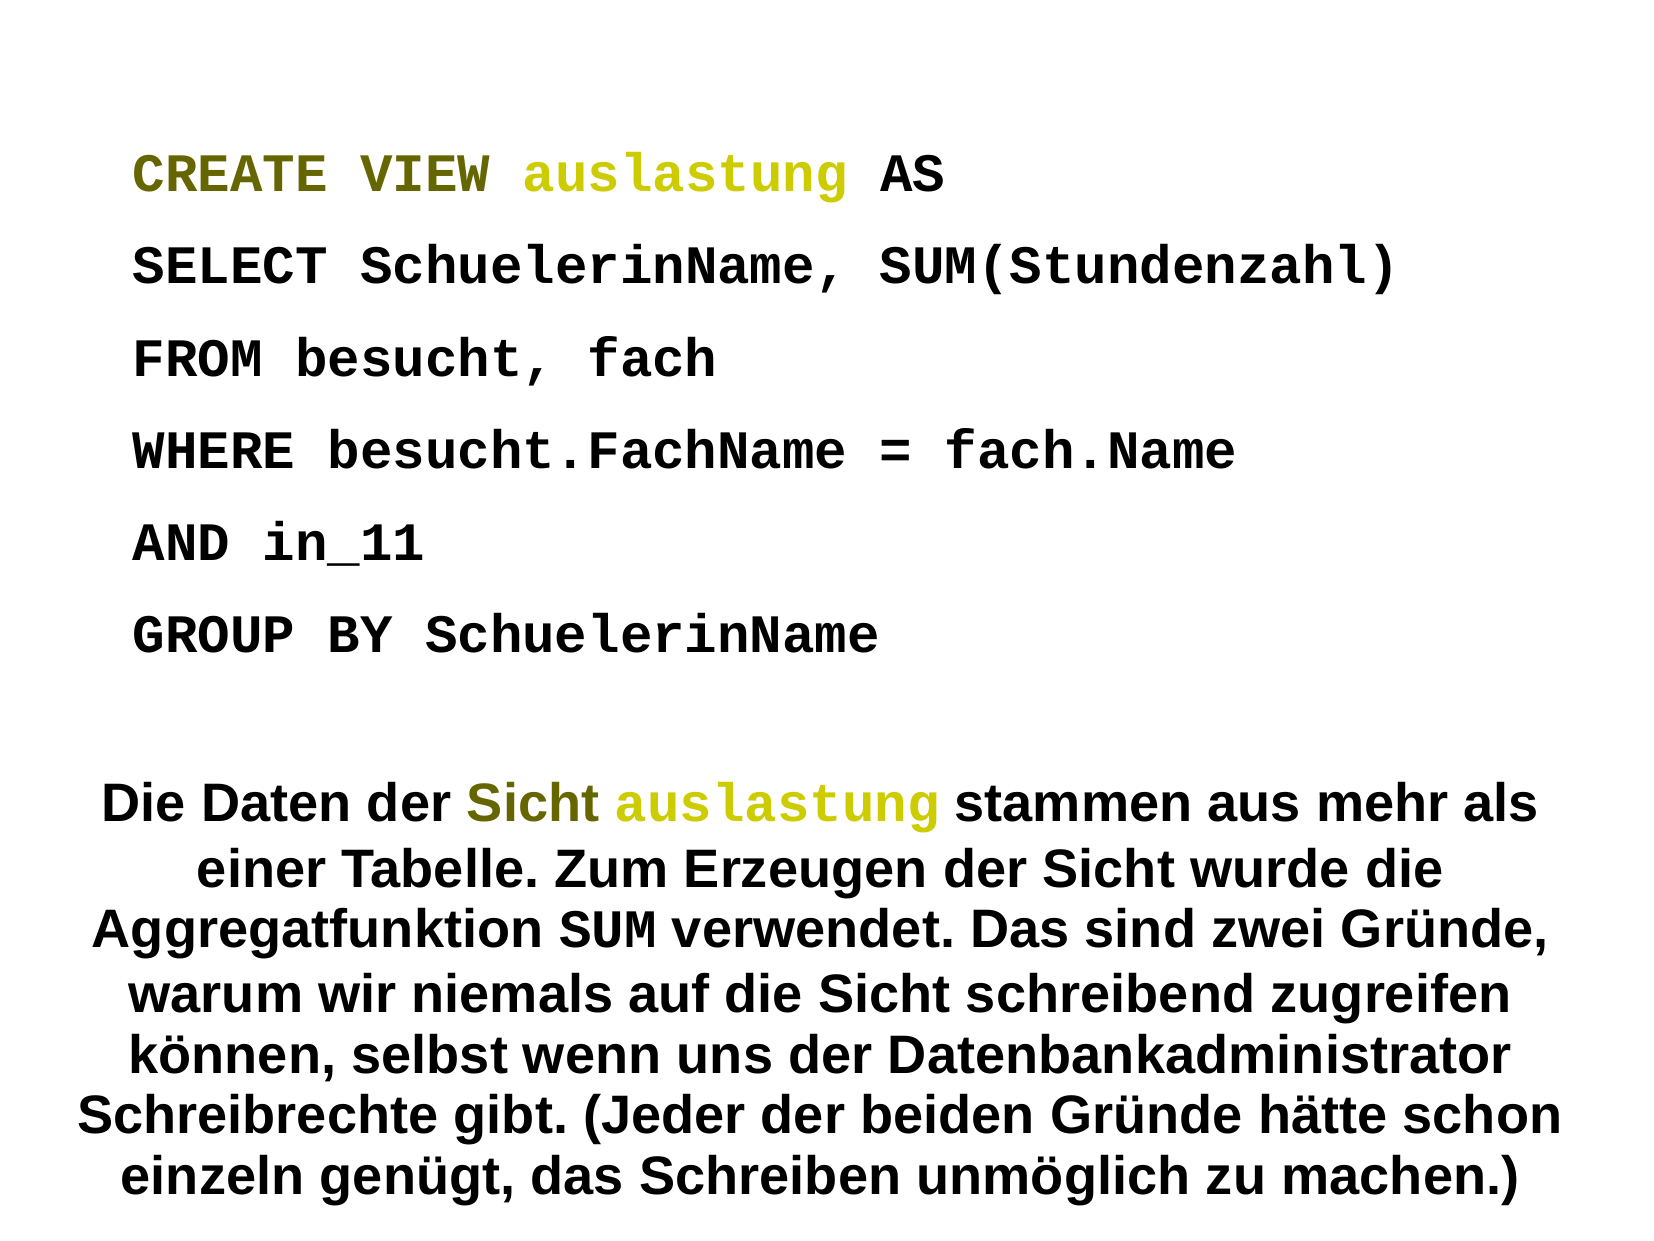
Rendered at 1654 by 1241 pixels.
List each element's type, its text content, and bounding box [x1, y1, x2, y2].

title Die Daten der Sicht auslastung stammen aus mehr als einer Tabelle. Zum Erzeugen der Sicht wurde die Aggregatfunktion SUM verwendet. Das sind zwei Gründe, warum wir niemals auf die Sicht schreibend zugreifen können, selbst wenn uns der Datenbankadministrator Schreibrechte gibt. (Jeder der beiden Gründe hätte schon einzeln genügt, das Schreiben unmöglich zu machen.) [76, 767, 1565, 1212]
text_box CREATE VIEW auslastung AS SELECT SchuelerinName, SUM(Stundenzahl) FROM besucht, fach WHERE besucht.FachName = fach.Name AND in_11 GROUP BY SchuelerinName [118, 139, 1654, 680]
